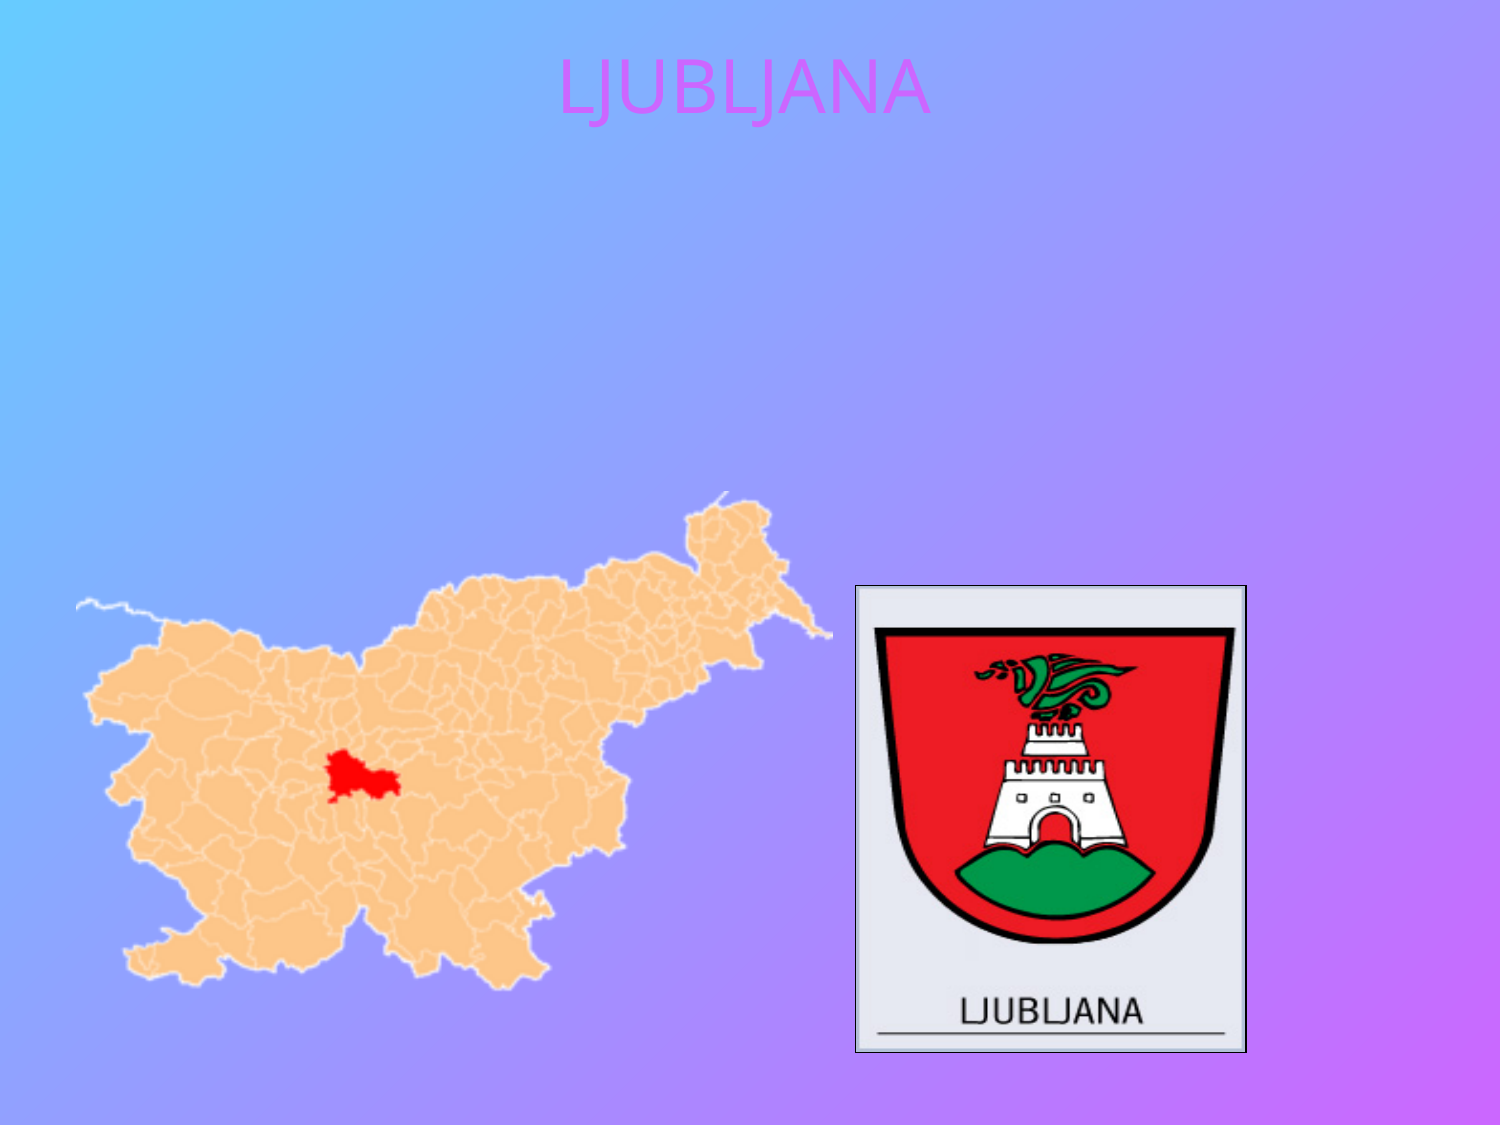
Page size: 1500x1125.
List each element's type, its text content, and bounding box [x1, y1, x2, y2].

picture [76, 491, 833, 999]
text_box LJUBLJANA [171, 31, 1317, 492]
picture [856, 586, 1246, 1052]
